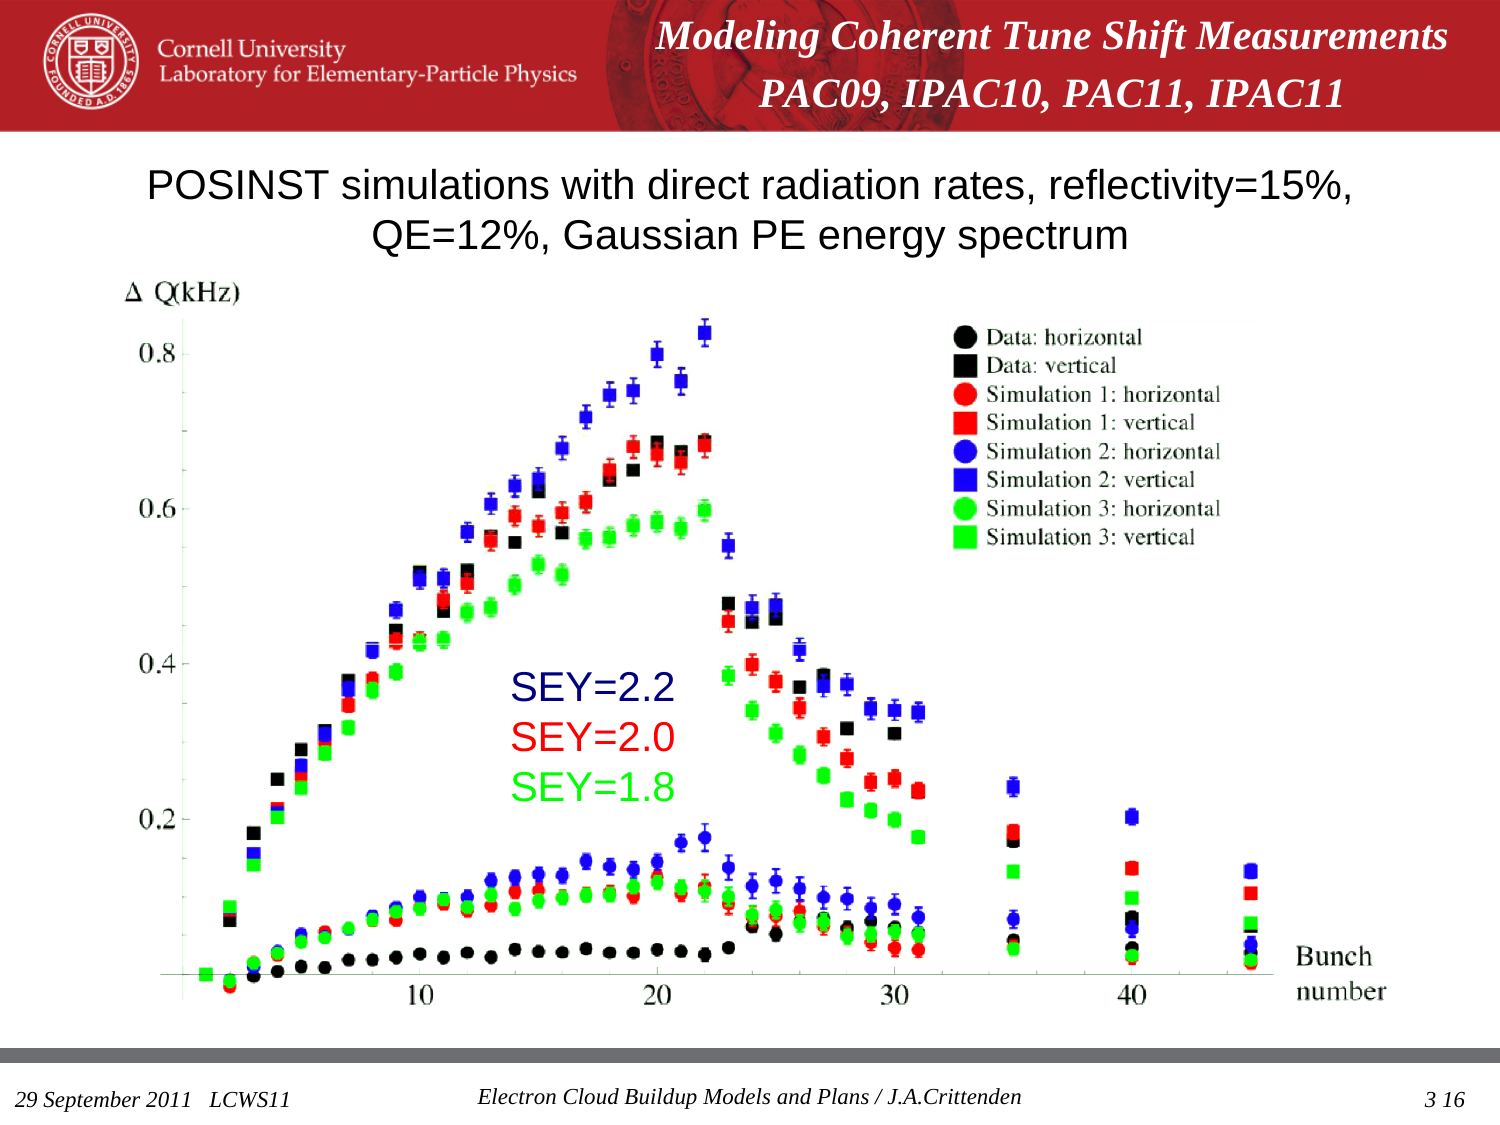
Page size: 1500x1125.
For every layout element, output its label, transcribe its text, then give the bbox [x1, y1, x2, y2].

text_box POSINST simulations with direct radiation rates, reflectivity=15%, QE=12%, Gaussian PE energy spectrum [109, 149, 1392, 317]
text_box SEY=2.2 SEY=2.0 SEY=1.8 [509, 660, 676, 811]
picture [0, 0, 1500, 132]
text_box Modeling Coherent Tune Shift Measurements PAC09, IPAC10, PAC11, IPAC11 [604, 0, 1500, 117]
picture [108, 262, 1392, 1013]
